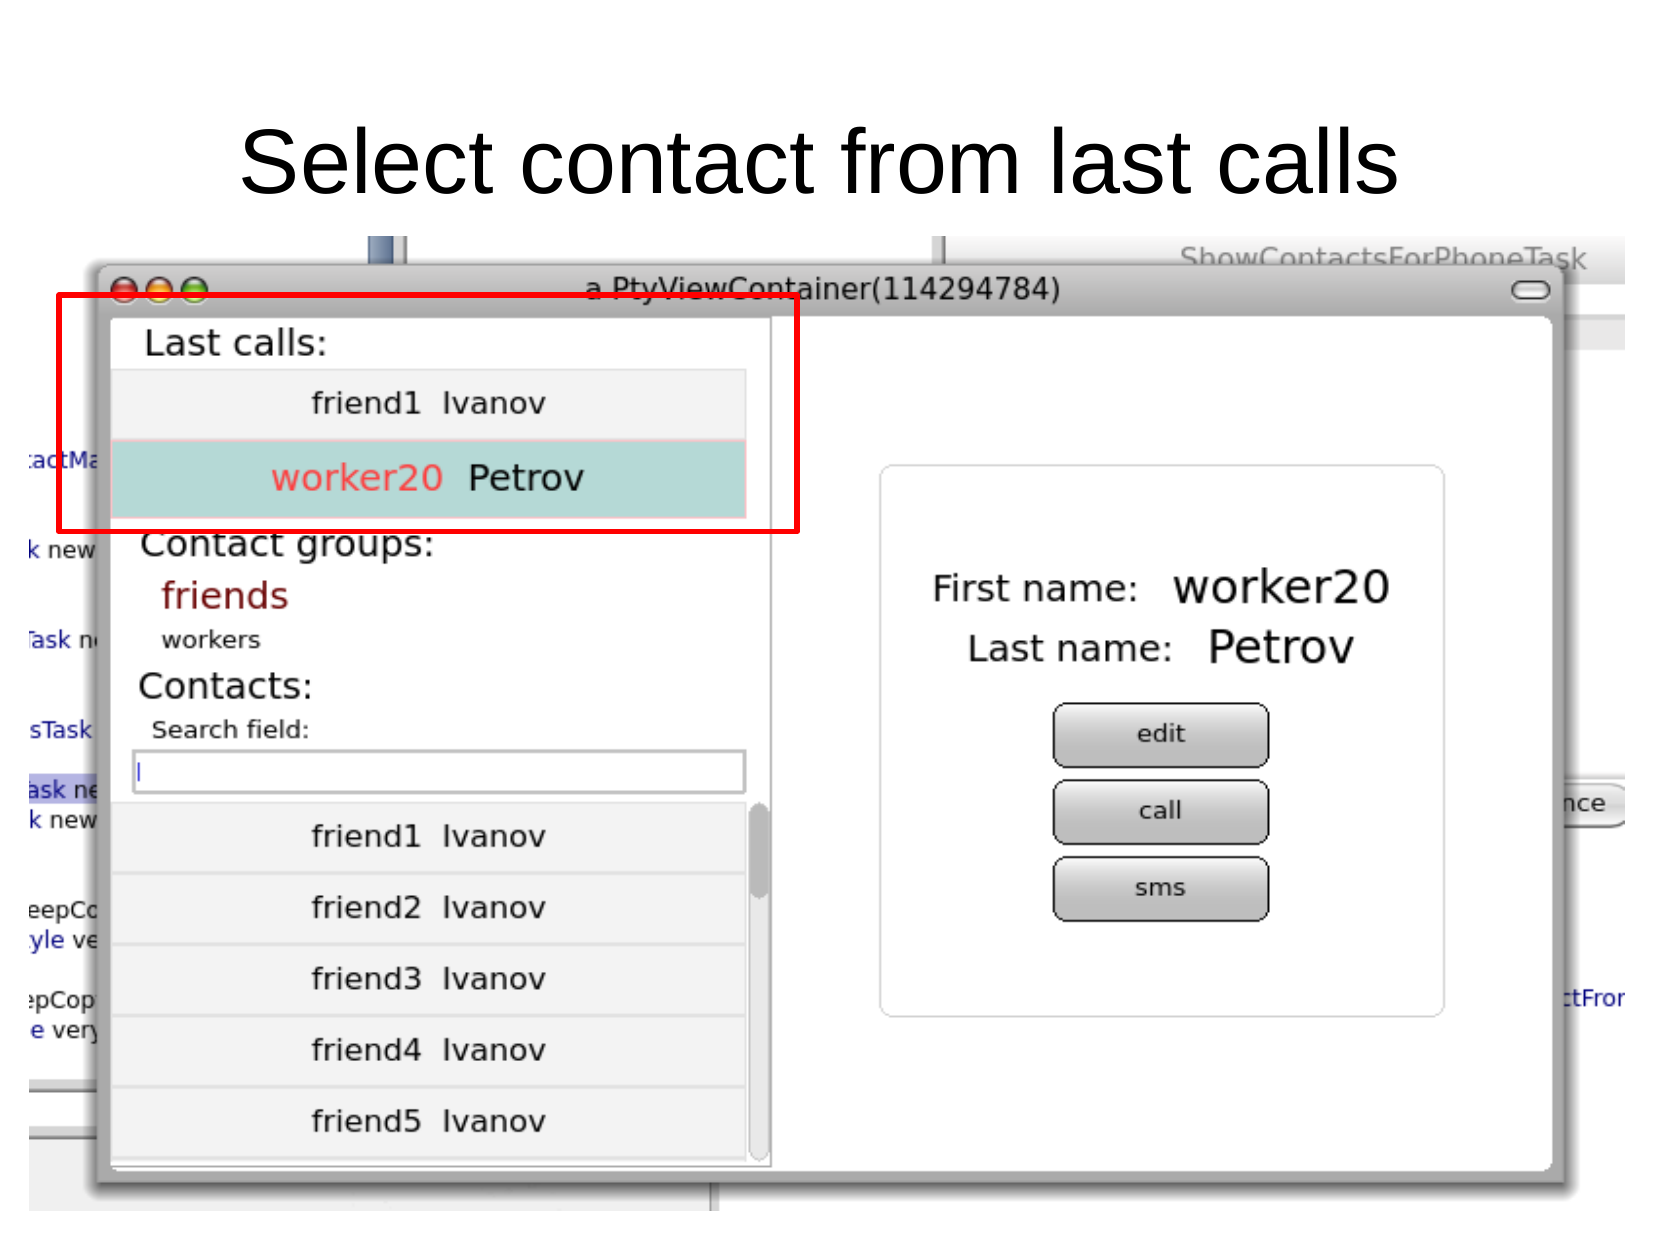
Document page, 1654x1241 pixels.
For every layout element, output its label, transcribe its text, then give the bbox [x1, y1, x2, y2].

title Select contact from last calls [76, 58, 1565, 266]
picture [29, 236, 1625, 1211]
